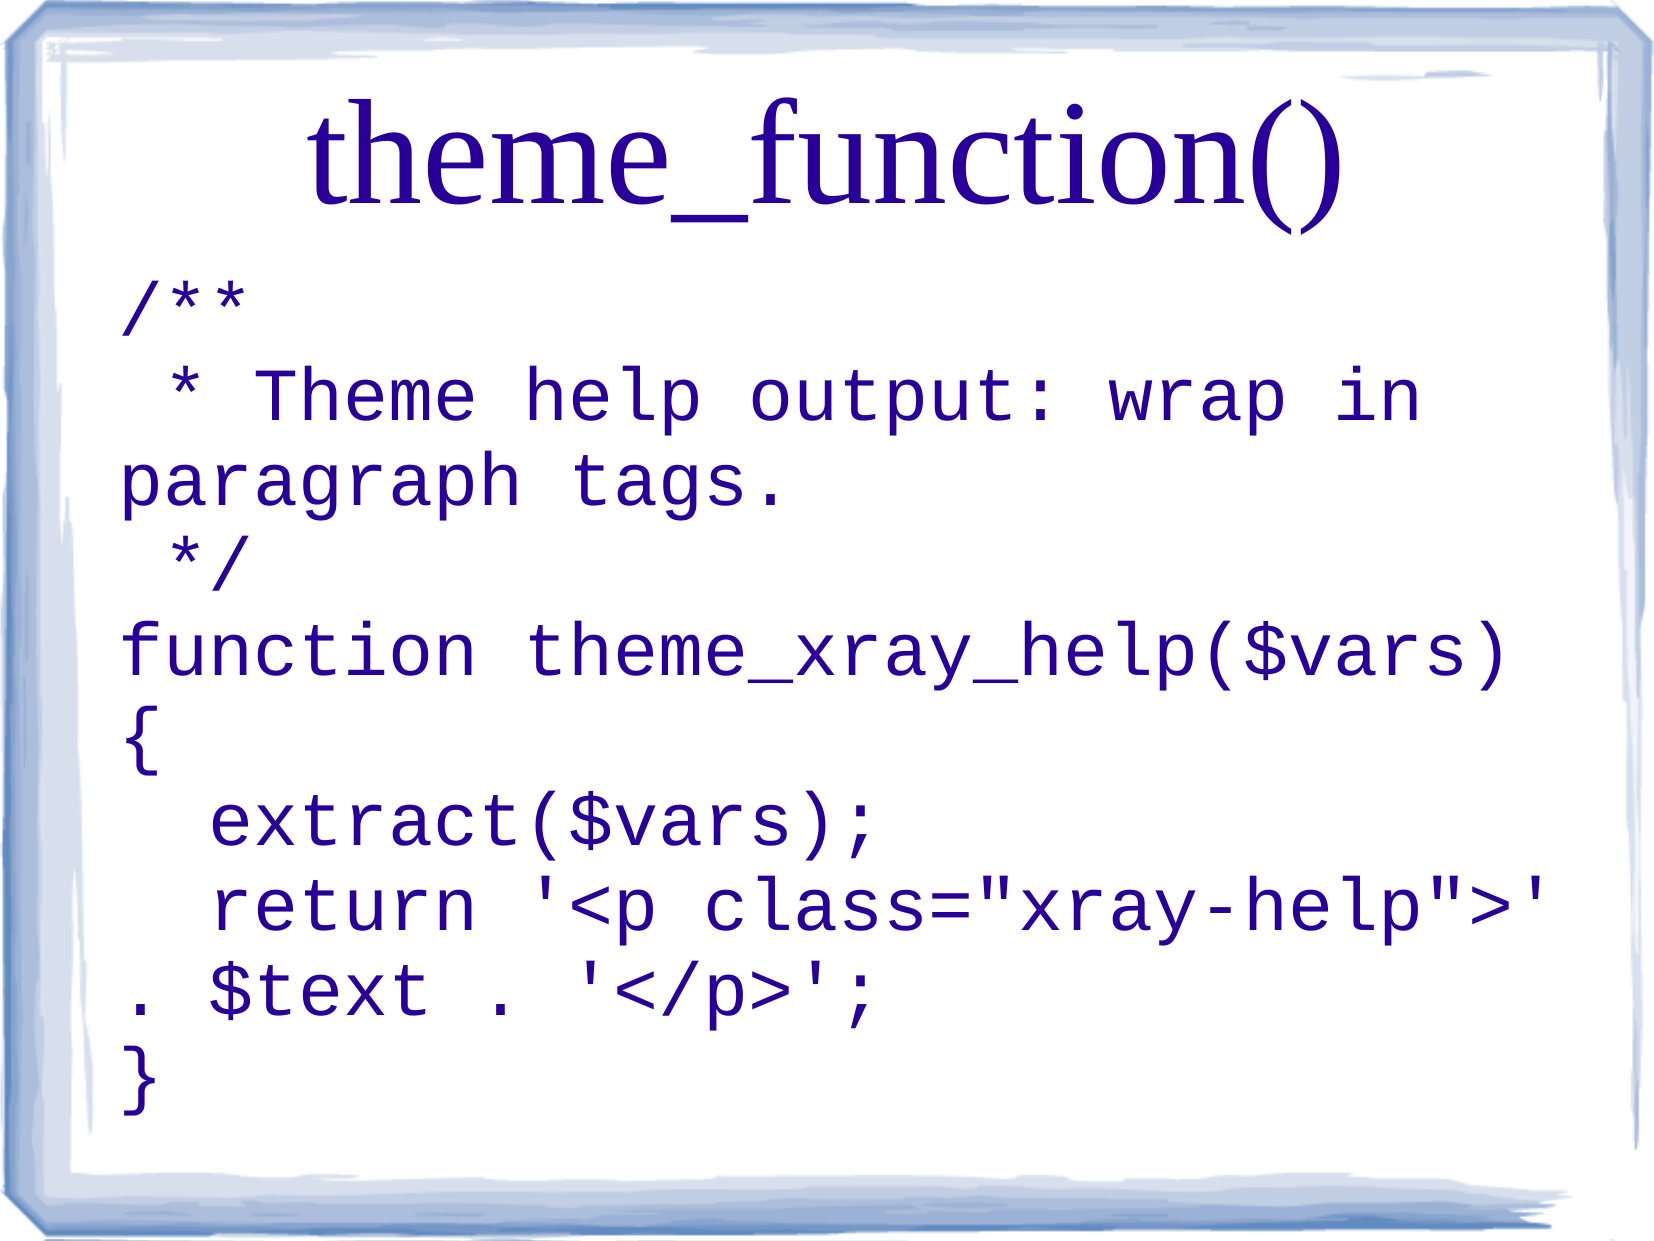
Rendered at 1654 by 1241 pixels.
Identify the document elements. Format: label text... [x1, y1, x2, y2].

subtitle /** * Theme help output: wrap in paragraph tags. */ function theme_xray_help($vars) { extract($vars); return '<p class="xray-help">' . $text . '</p>'; } [118, 256, 1571, 1140]
title theme_function() [82, 56, 1571, 250]
picture [0, 0, 1654, 1241]
